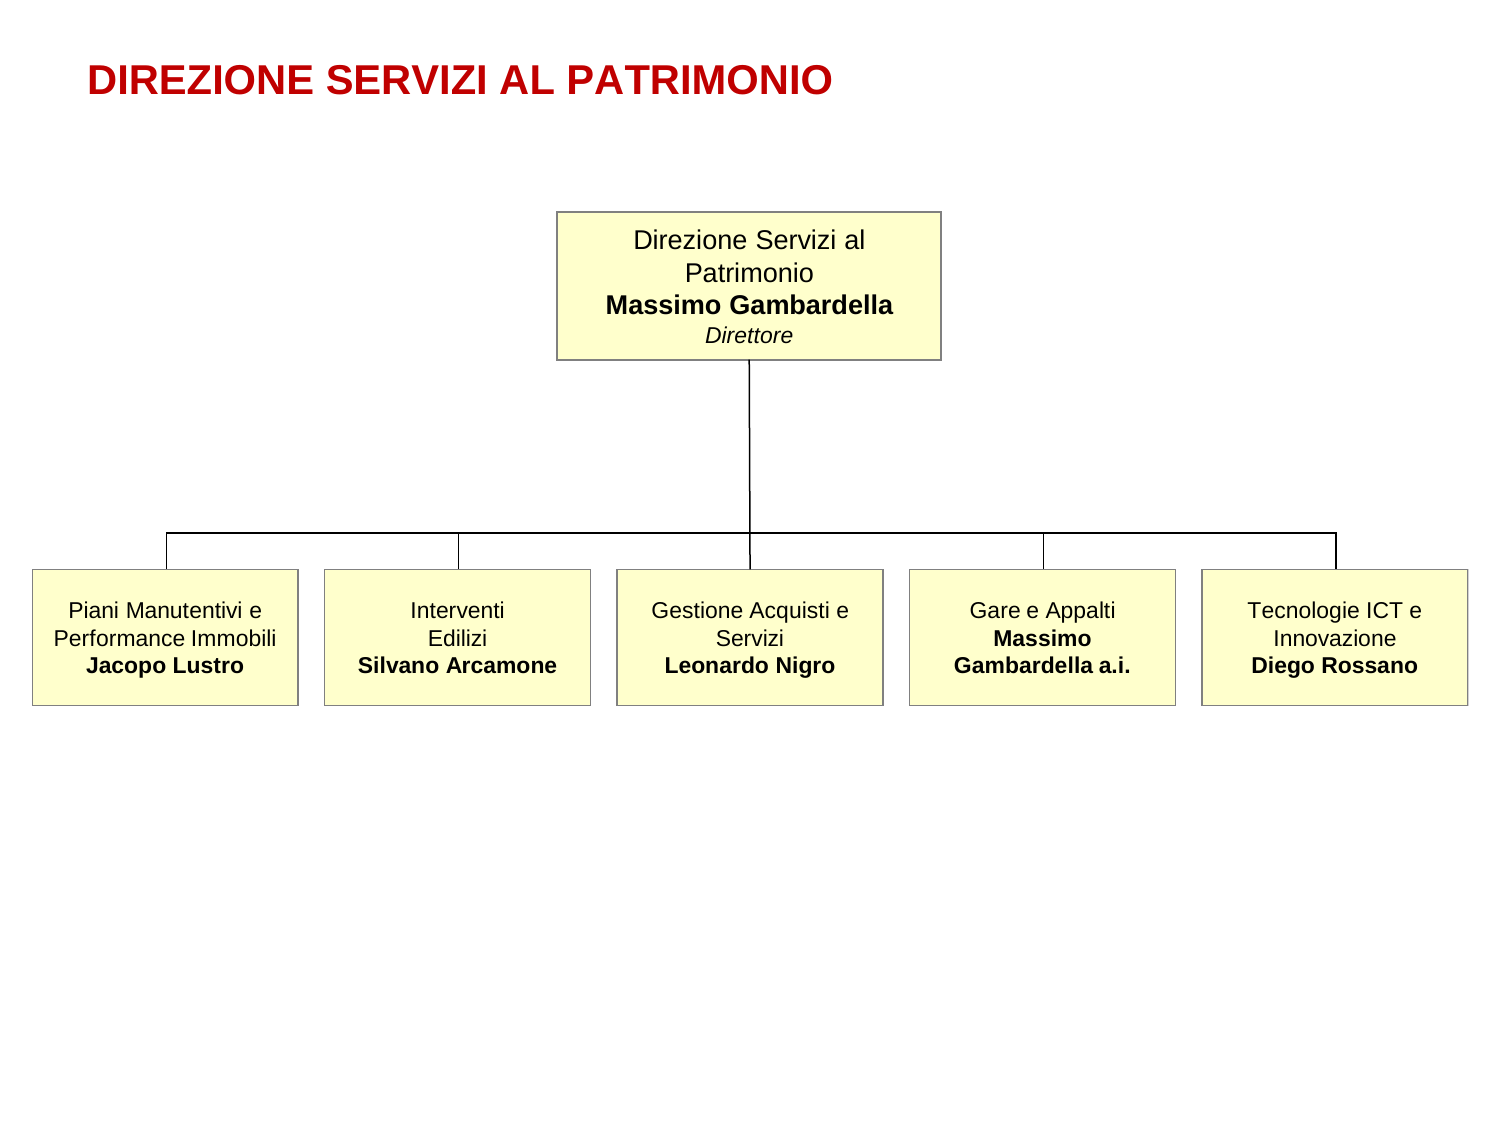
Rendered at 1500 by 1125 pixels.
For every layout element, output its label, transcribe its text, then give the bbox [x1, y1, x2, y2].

picture [31, 210, 1469, 706]
title DIREZIONE SERVIZI AL PATRIMONIO [72, 45, 1462, 128]
